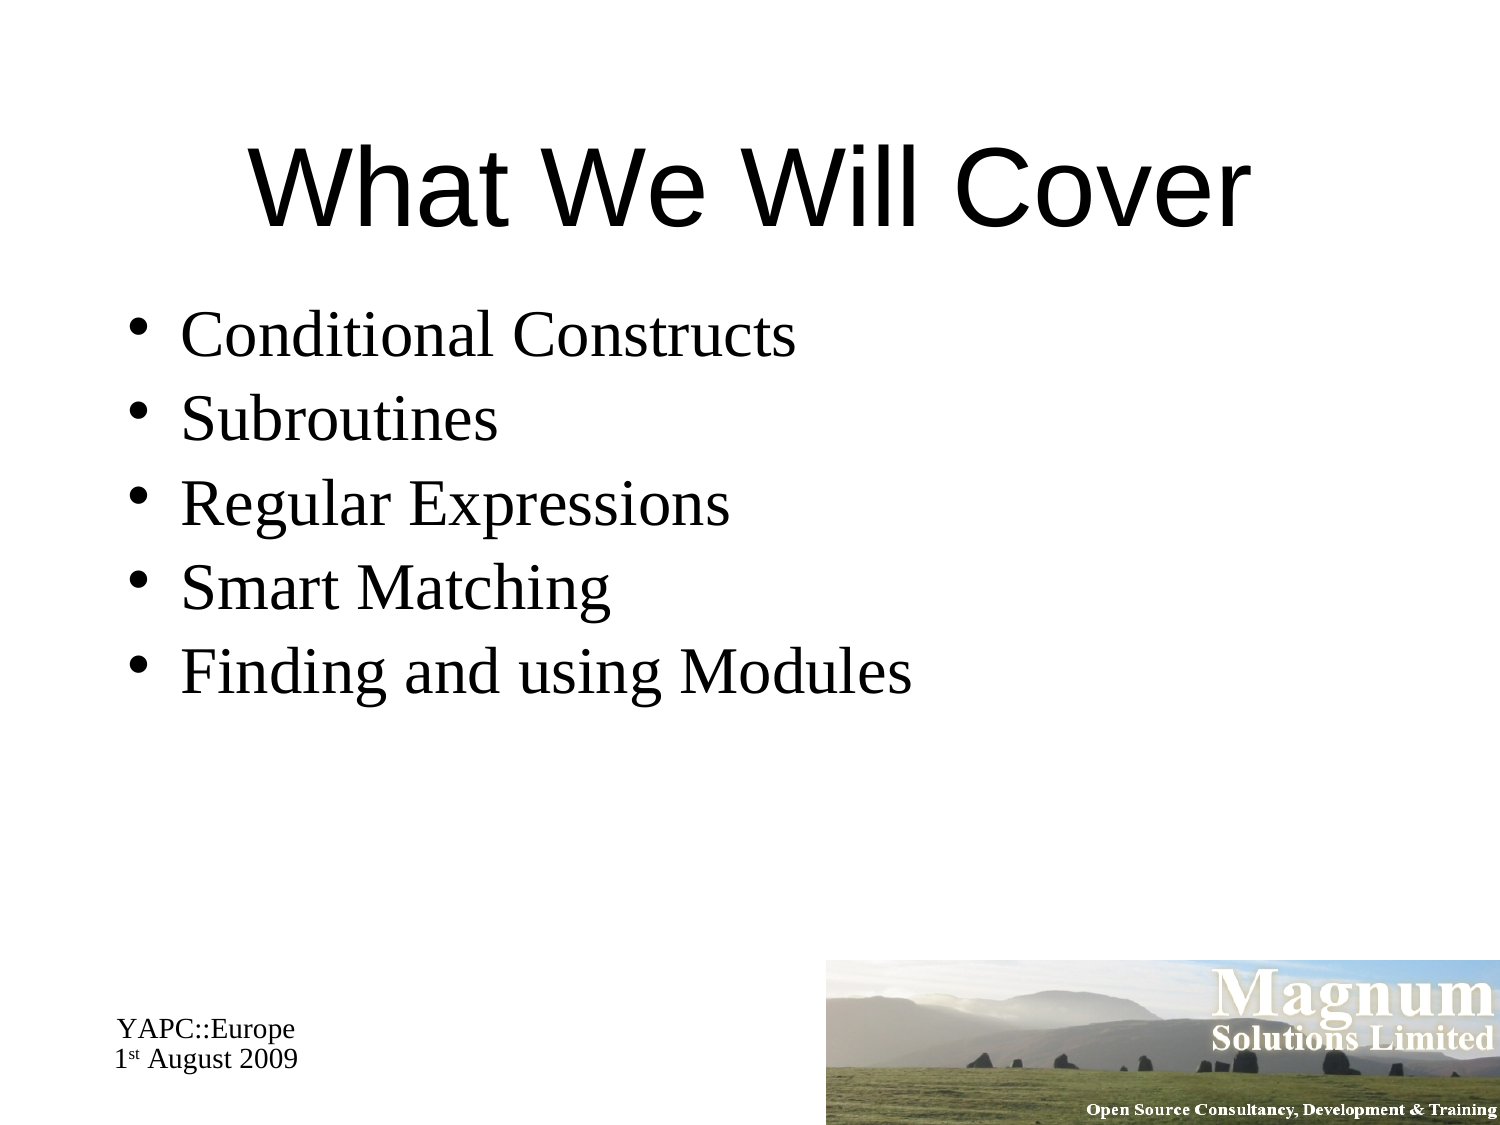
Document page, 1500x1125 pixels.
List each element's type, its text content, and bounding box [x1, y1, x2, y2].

title What We Will Cover [110, 123, 1391, 250]
picture [826, 960, 1500, 1125]
list Conditional Constructs Subroutines Regular Expressions Smart Matching Finding and using Modules [110, 312, 1391, 725]
